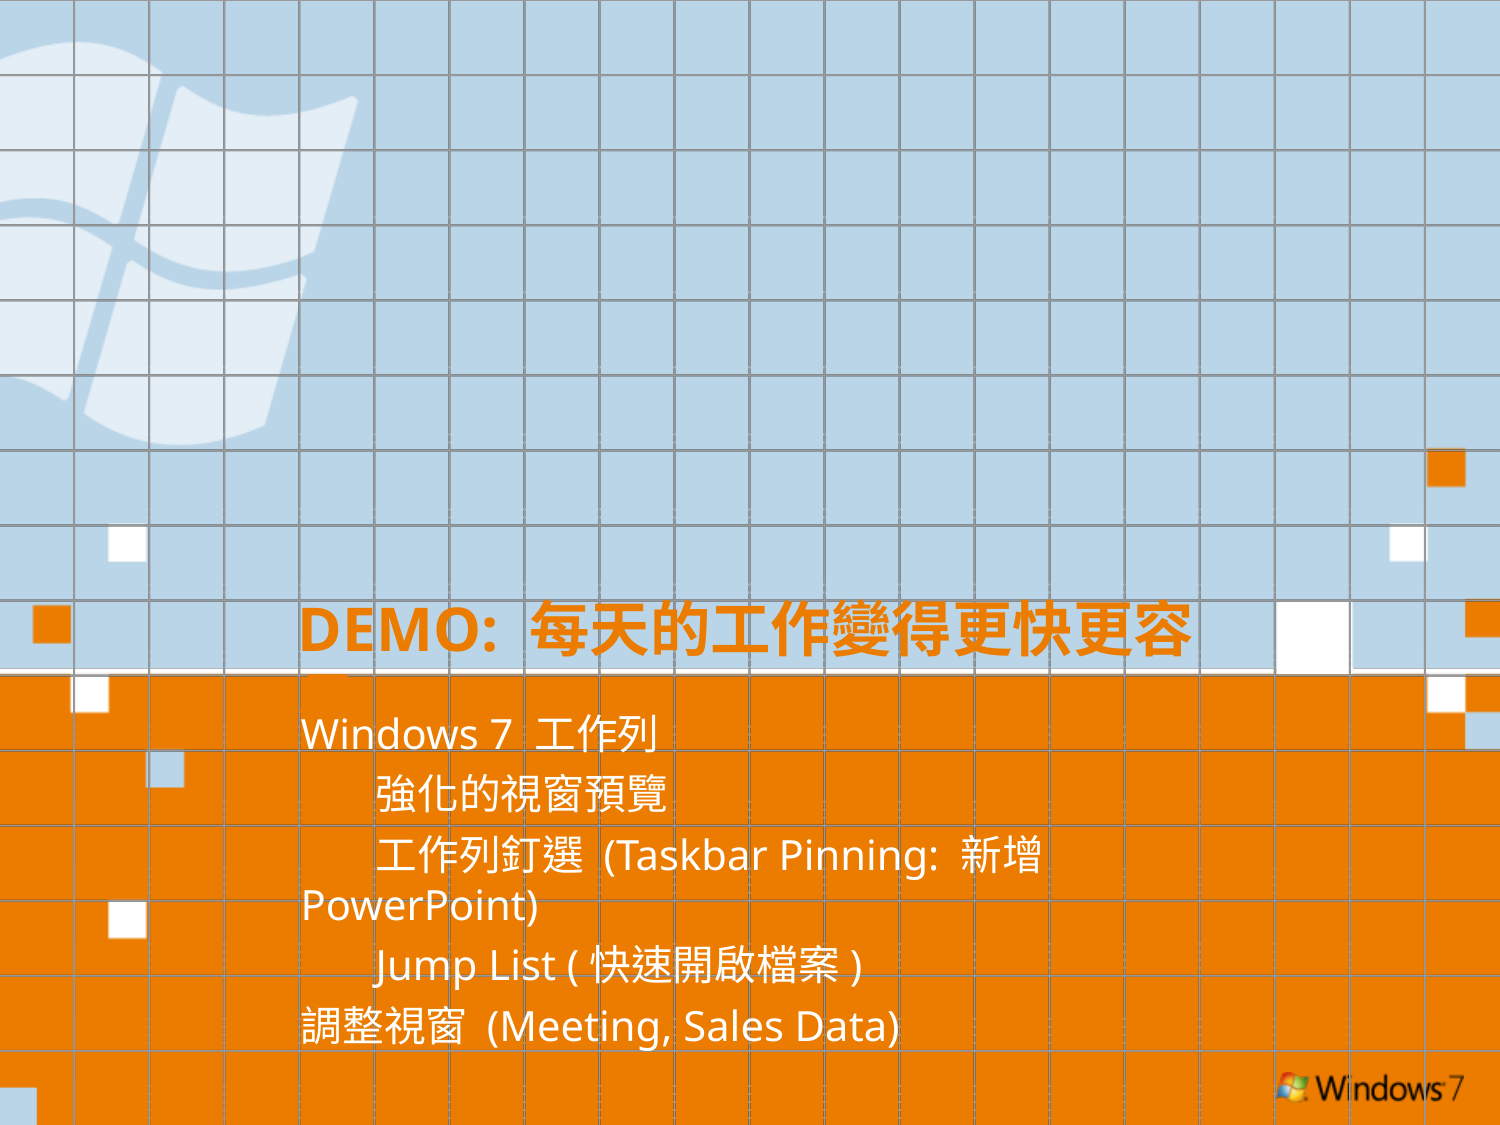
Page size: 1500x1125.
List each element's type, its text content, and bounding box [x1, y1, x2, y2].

list Windows 7 工作列 強化的視窗預覽 工作列釘選 (Taskbar Pinning: 新增 PowerPoint) Jump List (快速開啟檔案) 調整視窗 (Meeting, Sales Data) [285, 699, 1266, 1082]
title DEMO: 每天的工作變得更快更容易 [282, 583, 1266, 671]
